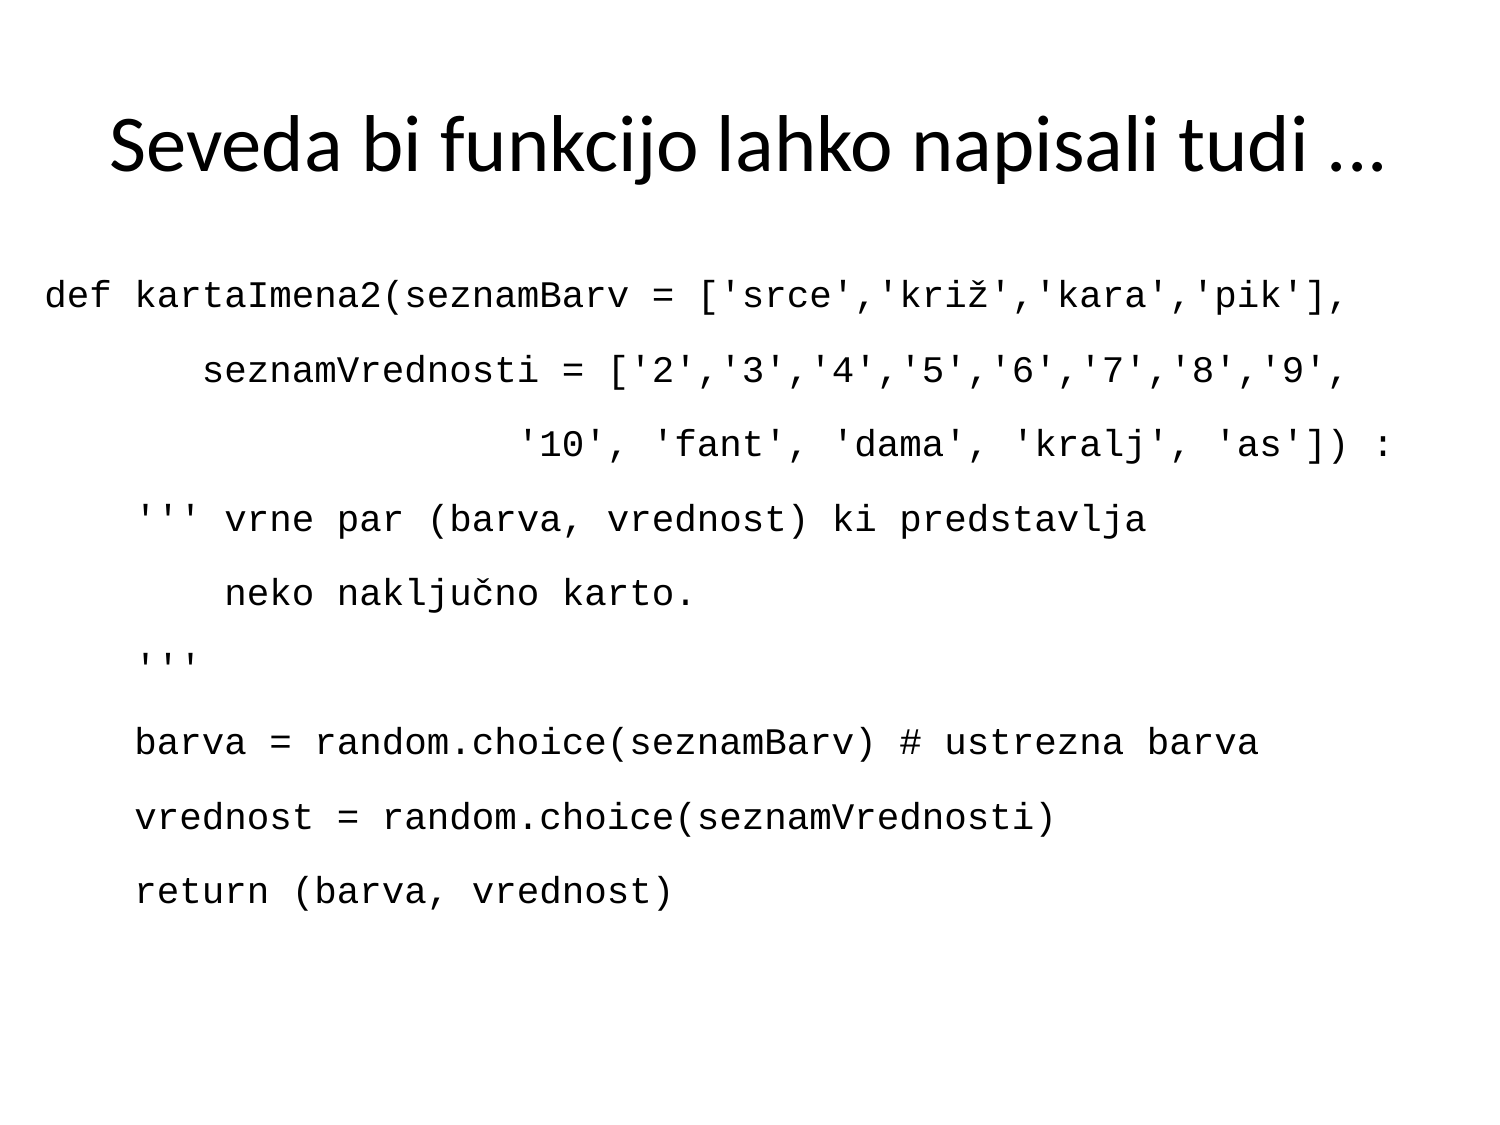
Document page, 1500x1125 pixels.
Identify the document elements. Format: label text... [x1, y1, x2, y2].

list def kartaImena2(seznamBarv = ['srce','križ','kara','pik'], seznamVrednosti = ['2','3','4','5','6','7','8','9', '10', 'fant', 'dama', 'kralj', 'as']) : ''' vrne par (barva, vrednost) ki predstavlja neko naključno karto. ''' barva = random.choice(seznamBarv) # ustrezna barva vrednost = random.choice(seznamVrednosti) return (barva, vrednost) [29, 262, 1425, 1005]
title Seveda bi funkcijo lahko napisali tudi ... [75, 45, 1425, 233]
